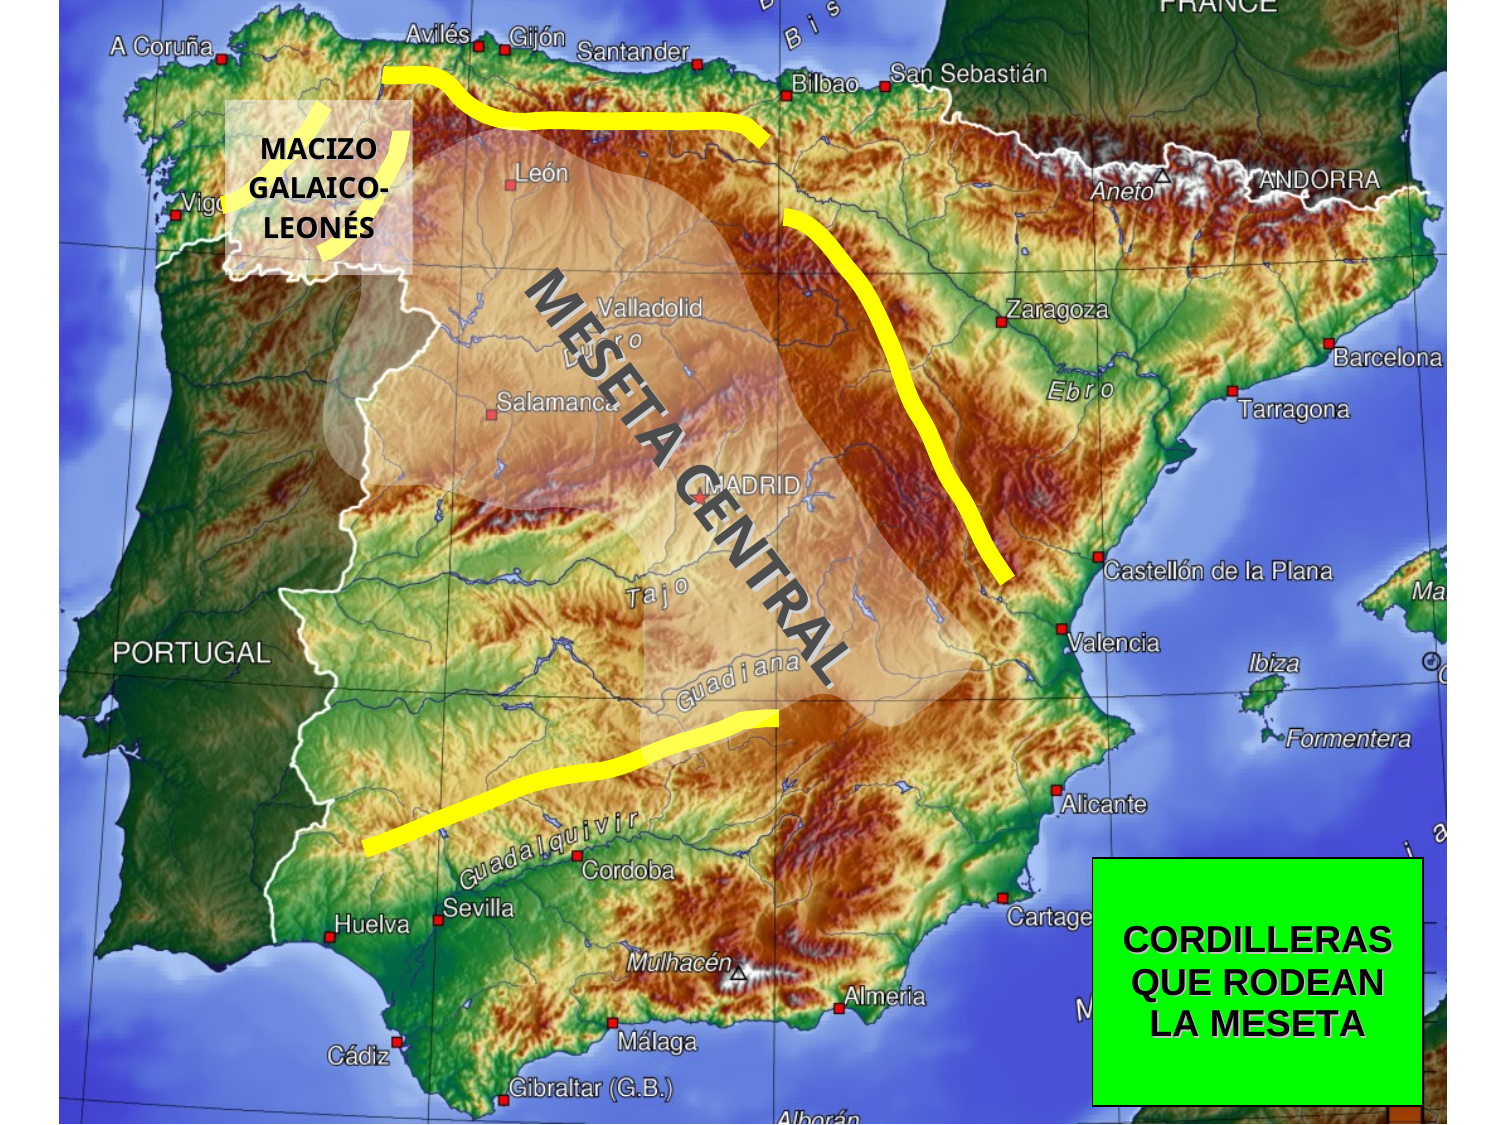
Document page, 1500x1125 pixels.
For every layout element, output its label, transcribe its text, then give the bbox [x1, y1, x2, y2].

text_box CORDILLERAS QUE RODEAN LA MESETA [1092, 857, 1424, 1106]
text_box MESETA CENTRAL [768, 694, 869, 768]
text_box [322, 126, 975, 768]
picture [59, 0, 1447, 1124]
text_box MACIZO GALAICO-LEONÉS [225, 99, 413, 276]
